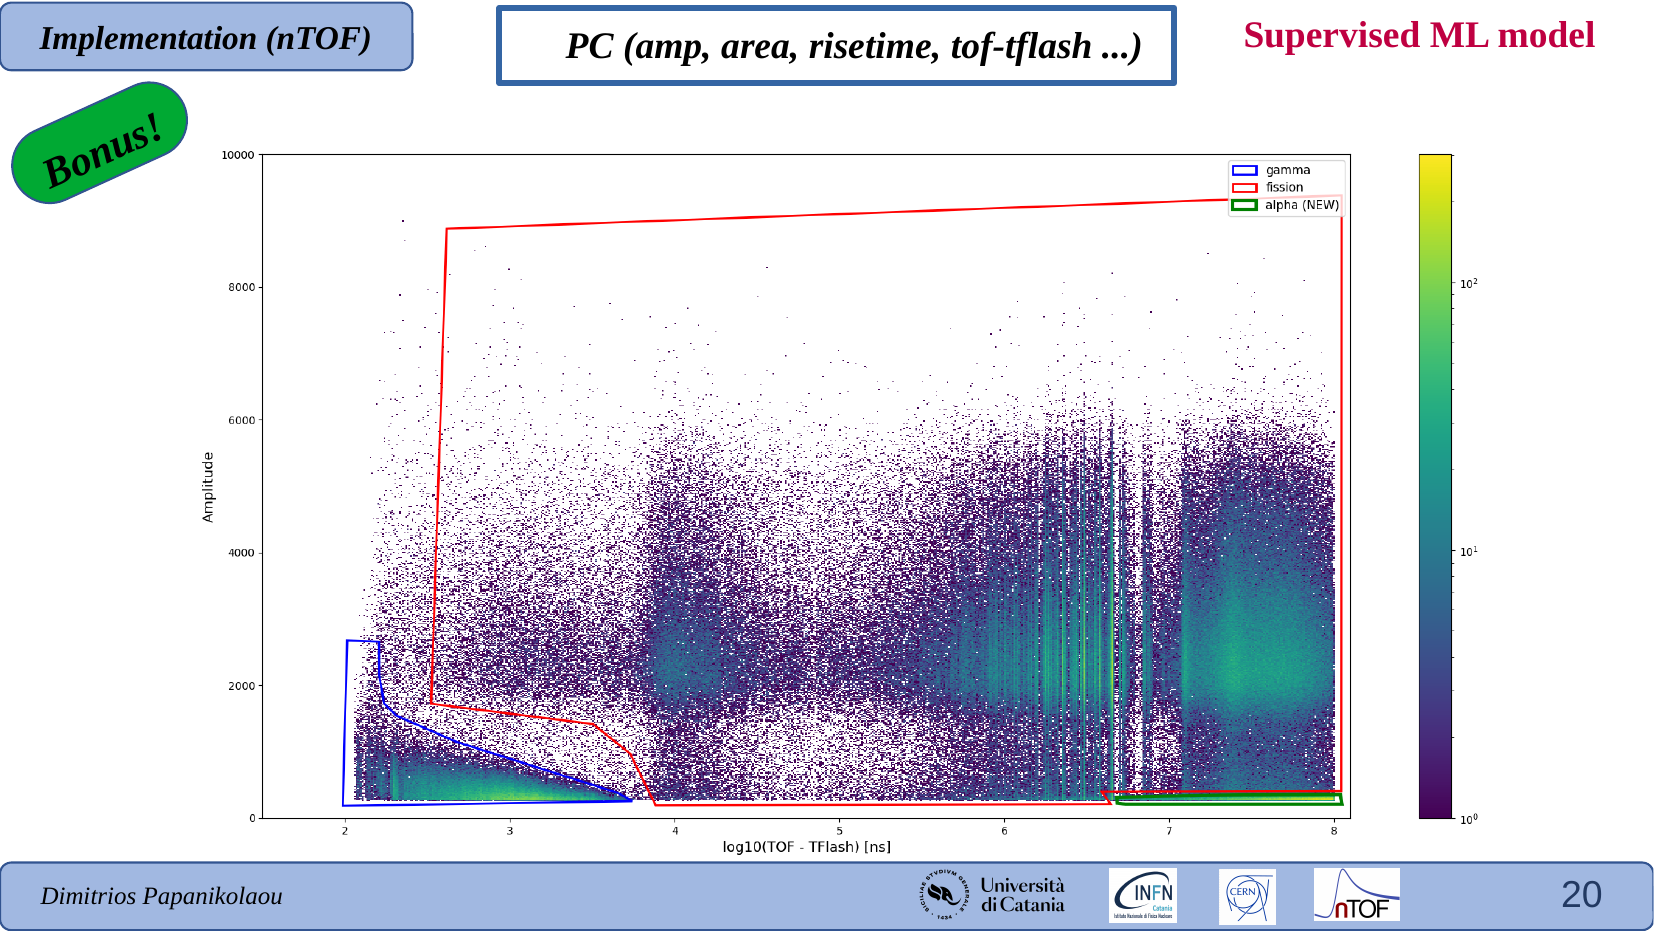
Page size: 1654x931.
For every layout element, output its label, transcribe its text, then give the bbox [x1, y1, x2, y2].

text_box Supervised ML model [1156, 0, 1648, 70]
picture [150, 149, 1503, 931]
text_box Bonus! [12, 82, 187, 204]
text_box PC (amp, area, risetime, tof-tflash ...) [499, 7, 1175, 83]
picture [1109, 868, 1177, 923]
text_box Implementation (nTOF) [0, 2, 413, 71]
text_box [1086, 862, 1654, 931]
text_box [0, 862, 898, 931]
text_box Dimitrios Papanikolaou [11, 874, 312, 917]
picture [1314, 868, 1400, 921]
picture [1219, 869, 1276, 925]
